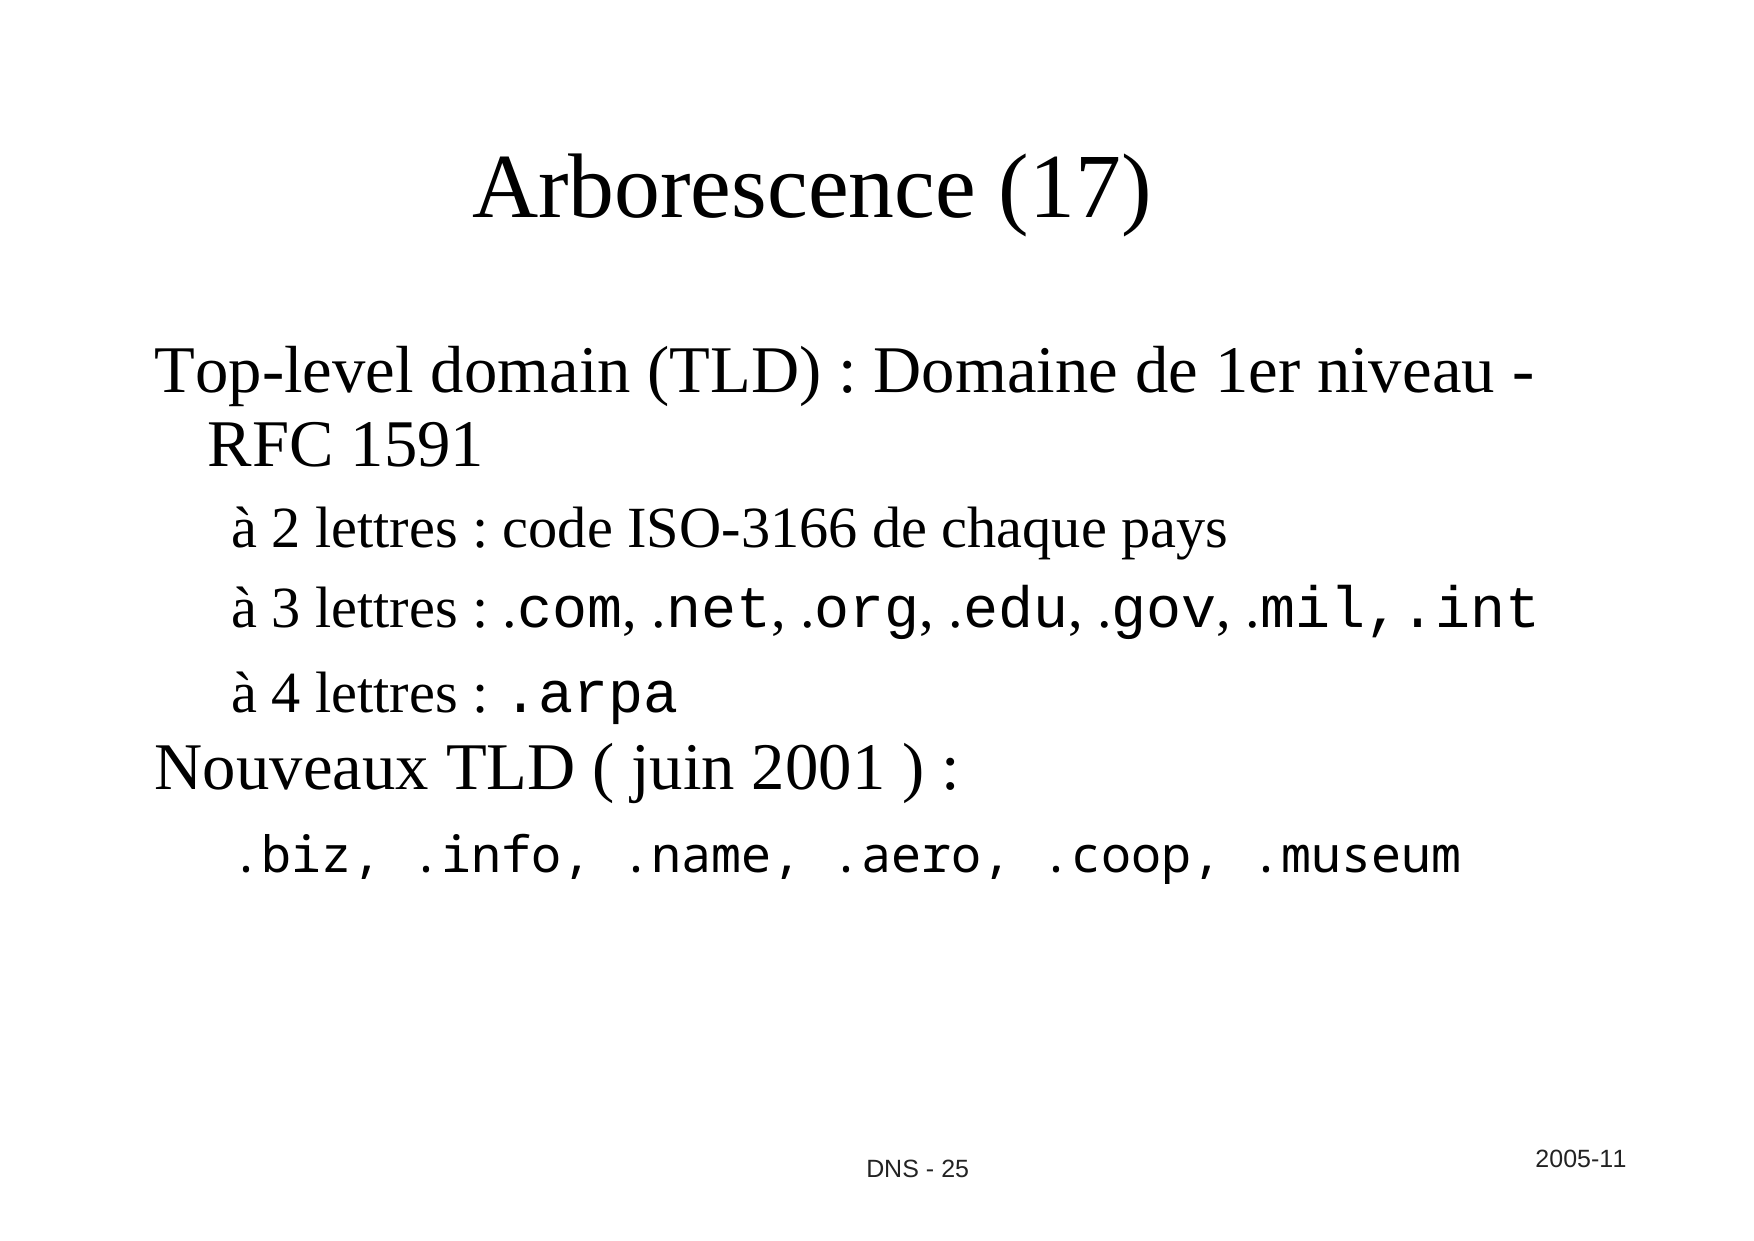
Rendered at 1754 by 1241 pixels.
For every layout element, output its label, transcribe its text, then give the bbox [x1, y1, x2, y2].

list Top-level domain (TLD) : Domaine de 1er niveau - RFC 1591 à 2 lettres : code ISO-3166 de chaque pays à 3 lettres : .com, .net, .org, .edu, .gov, .mil,.int à 4 lettres : .arpa Nouveaux TLD ( juin 2001 ) : .biz, .info, .name, .aero, .coop, .museum [121, 324, 1601, 1098]
title Arborescence (17) [121, 92, 1504, 280]
